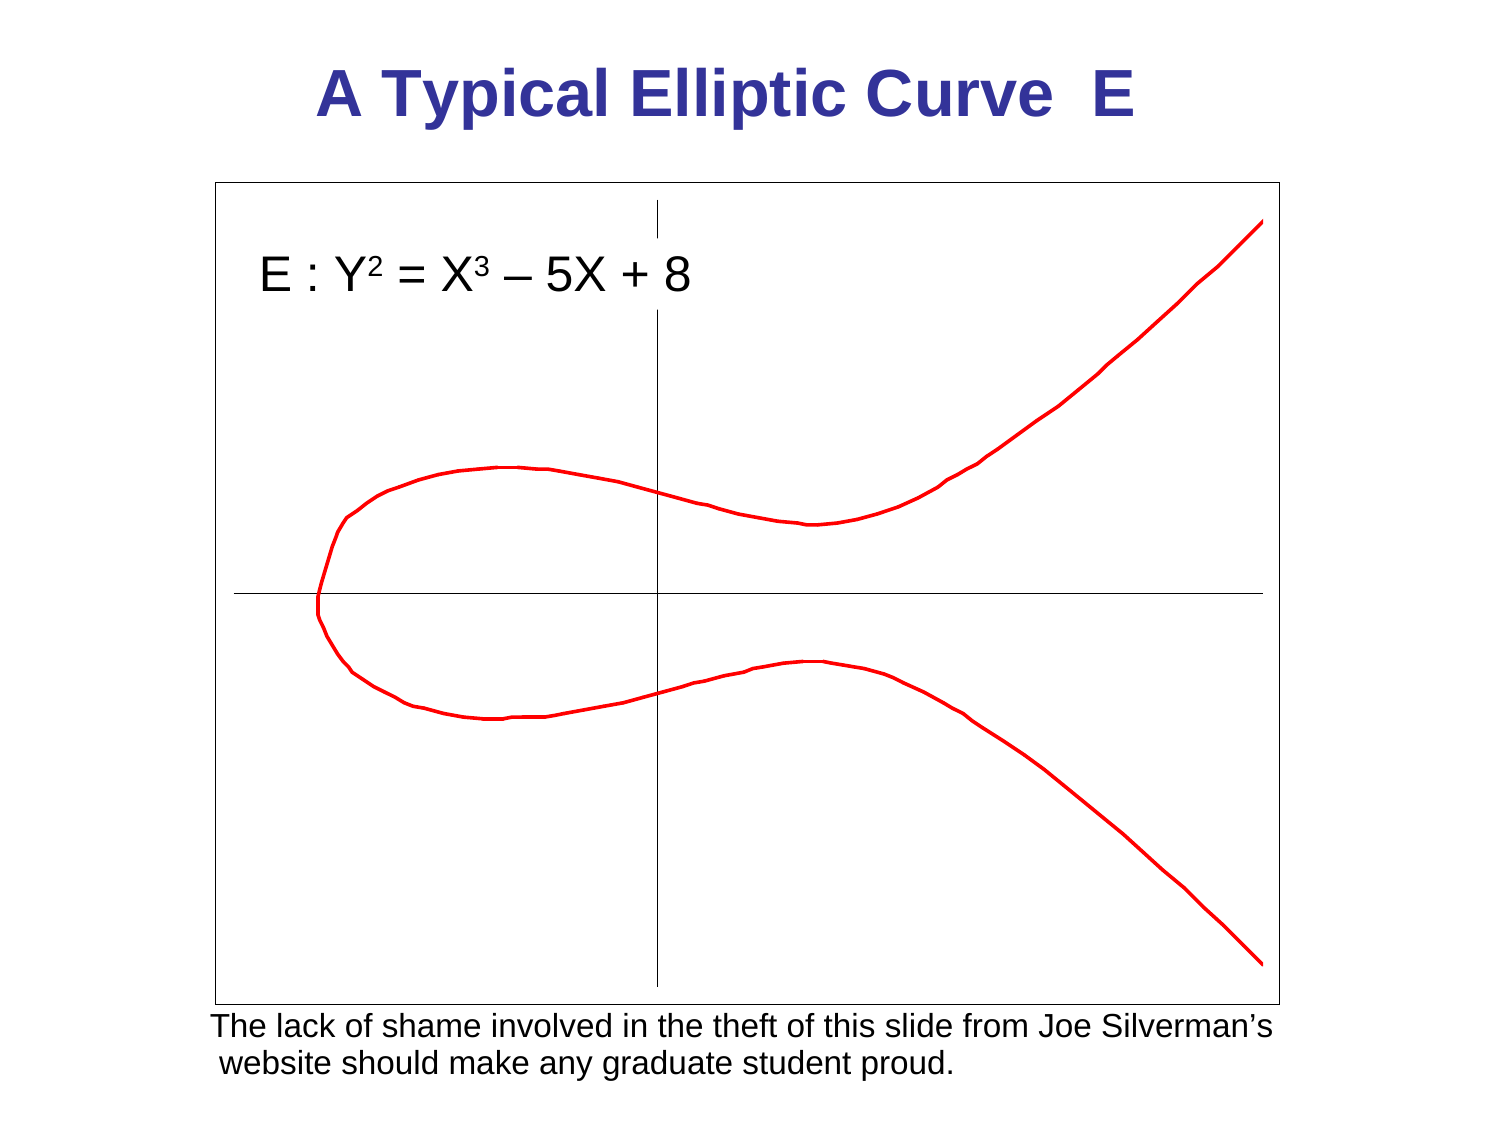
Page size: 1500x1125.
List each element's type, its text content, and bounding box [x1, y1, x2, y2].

chart [206, 188, 1291, 999]
title A Typical Elliptic Curve E [88, 0, 1364, 188]
text_box The lack of shame involved in the theft of this slide from Joe Silverman’s website should make any graduate student proud. [195, 999, 1291, 1089]
text_box E : Y2 = X3 – 5X + 8 [243, 238, 794, 310]
